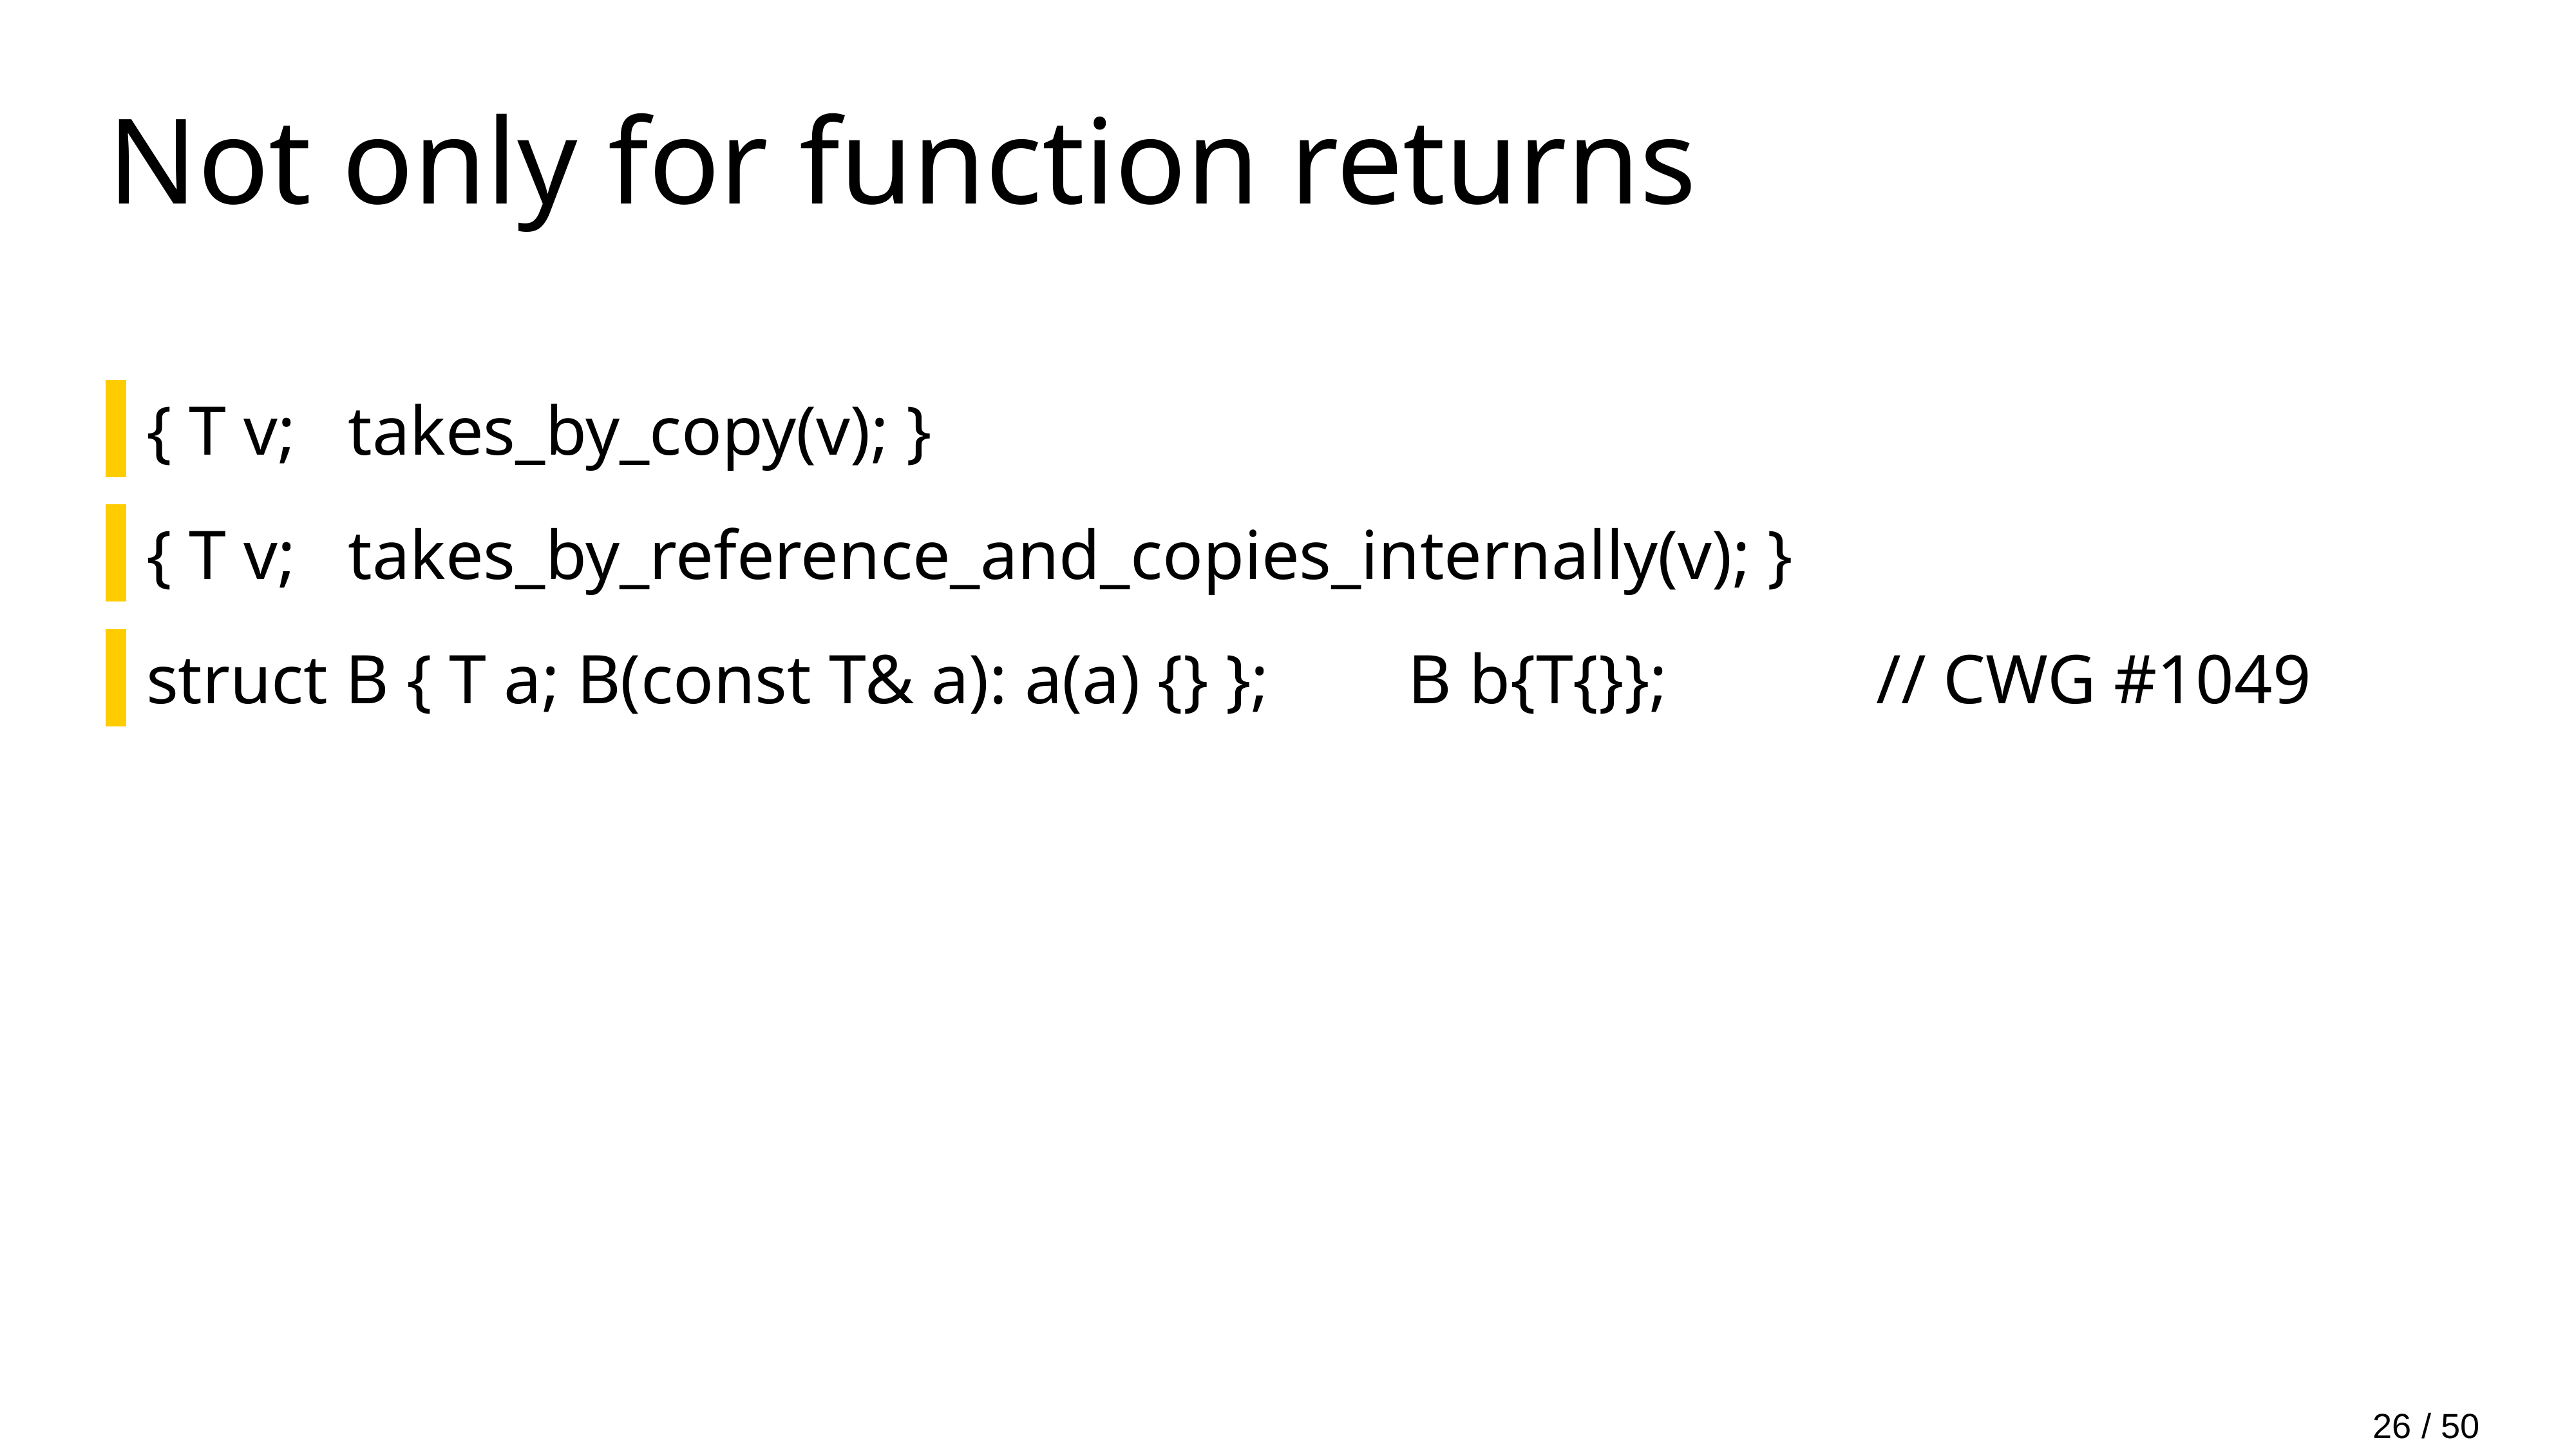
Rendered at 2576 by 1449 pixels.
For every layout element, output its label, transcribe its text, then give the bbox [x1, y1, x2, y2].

text_box <number> / 50 [2363, 1402, 2576, 1449]
text_box { T v; takes_by_copy(v); } { T v; takes_by_reference_and_copies_internally(v); } struct B { T a; B(const T& a): a(a) {} }; B b{T{}}; // CWG #1049 [96, 364, 2512, 1419]
title Not only for function returns [108, 80, 2468, 242]
